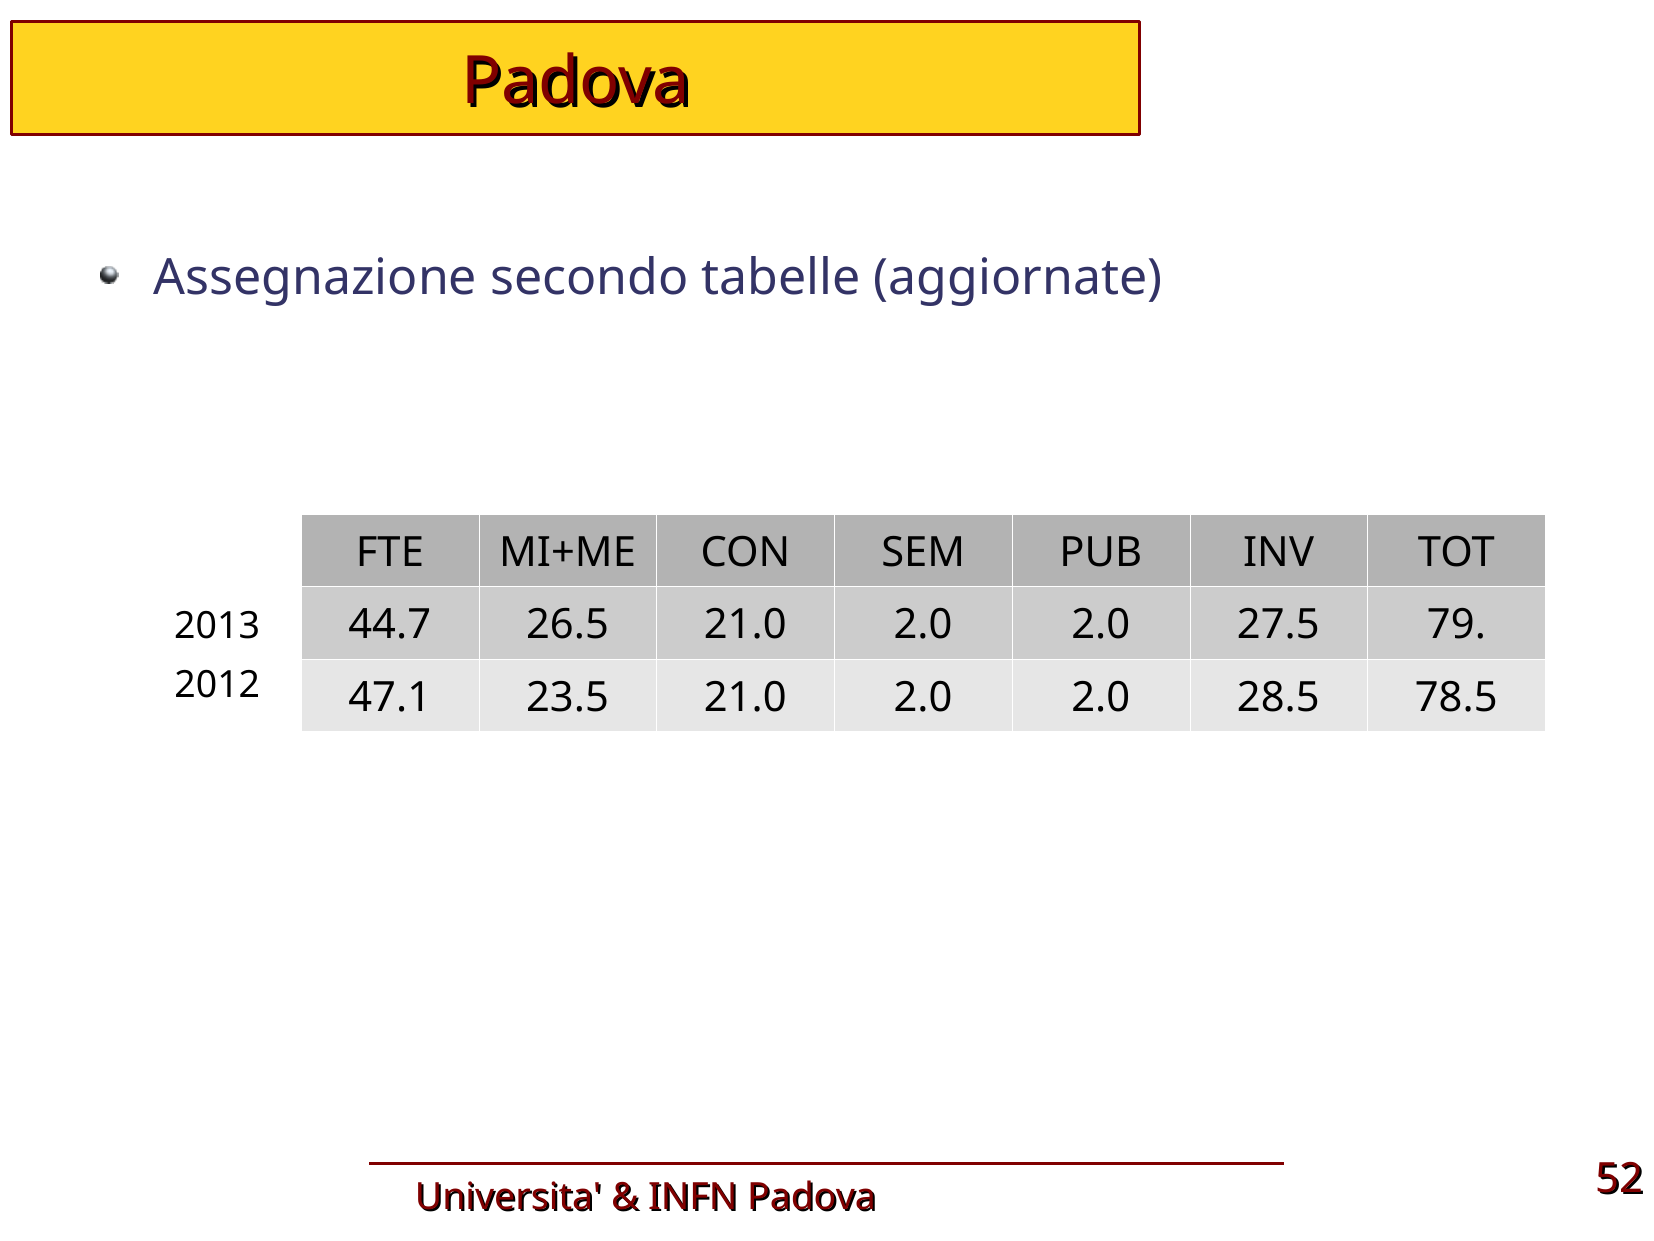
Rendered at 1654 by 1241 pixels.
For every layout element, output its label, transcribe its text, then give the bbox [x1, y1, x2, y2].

table_cell 27.5 [1191, 587, 1367, 659]
text_box 2013 [159, 590, 283, 649]
table_header TOT [1368, 515, 1545, 586]
list Assegnazione secondo tabelle (aggiornate) [82, 206, 1571, 1094]
table_cell 23.5 [480, 660, 656, 731]
table_cell 28.5 [1191, 660, 1367, 731]
table_header FTE [302, 515, 479, 586]
table_header CON [657, 515, 834, 586]
table_cell 44.7 [302, 587, 479, 659]
table_header SEM [835, 515, 1012, 586]
table_cell 26.5 [480, 587, 656, 659]
table_cell 2.0 [1013, 587, 1190, 659]
table_cell 78.5 [1368, 660, 1545, 731]
table_cell 47.1 [302, 660, 479, 731]
table_header MI+ME [480, 515, 656, 586]
table_cell 2.0 [835, 587, 1012, 659]
text_box 2012 [159, 649, 283, 709]
table_header INV [1191, 515, 1367, 586]
table_header PUB [1013, 515, 1190, 586]
table_cell 79. [1368, 587, 1545, 659]
table_cell 21.0 [657, 587, 834, 659]
title Padova [11, 21, 1140, 135]
table_cell 2.0 [1013, 660, 1190, 731]
table_cell 2.0 [835, 660, 1012, 731]
table_cell 21.0 [657, 660, 834, 731]
